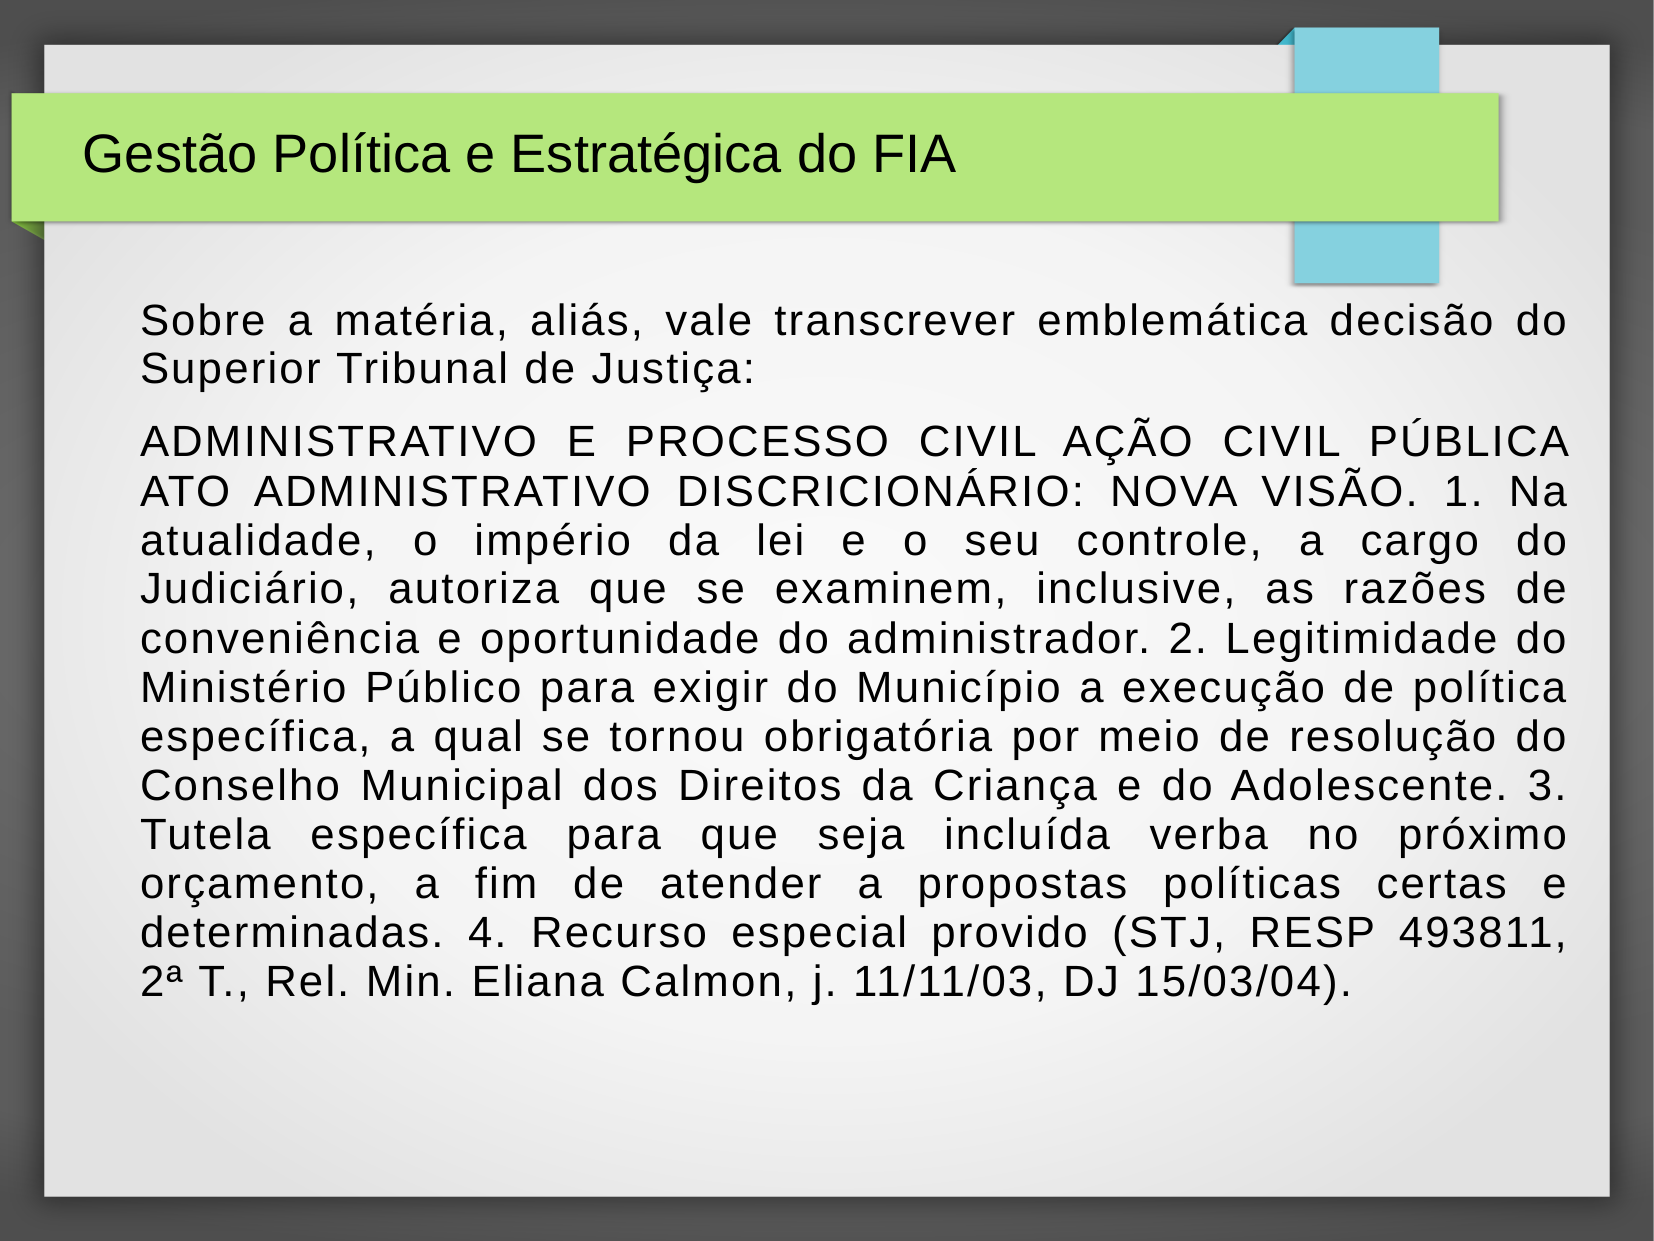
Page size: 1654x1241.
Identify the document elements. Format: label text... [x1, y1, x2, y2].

list Sobre a matéria, aliás, vale transcrever emblemática decisão do Superior Tribunal de Justiça: ADMINISTRATIVO E PROCESSO CIVIL AÇÃO CIVIL PÚBLICA ATO ADMINISTRATIVO DISCRICIONÁRIO: NOVA VISÃO. 1. Na atualidade, o império da lei e o seu controle, a cargo do Judiciário, autoriza que se examinem, inclusive, as razões de conveniência e oportunidade do administrador. 2. Legitimidade do Ministério Público para exigir do Município a execução de política específica, a qual se tornou obrigatória por meio de resolução do Conselho Municipal dos Direitos da Criança e do Adolescente. 3. Tutela específica para que seja incluída verba no próximo orçamento, a fim de atender a propostas políticas certas e determinadas. 4. Recurso especial provido (STJ, RESP 493811, 2ª T., Rel. Min. Eliana Calmon, j. 11/11/03, DJ 15/03/04). [82, 295, 1571, 1015]
title Gestão Política e Estratégica do FIA [82, 94, 1264, 213]
picture [0, 0, 1654, 1241]
